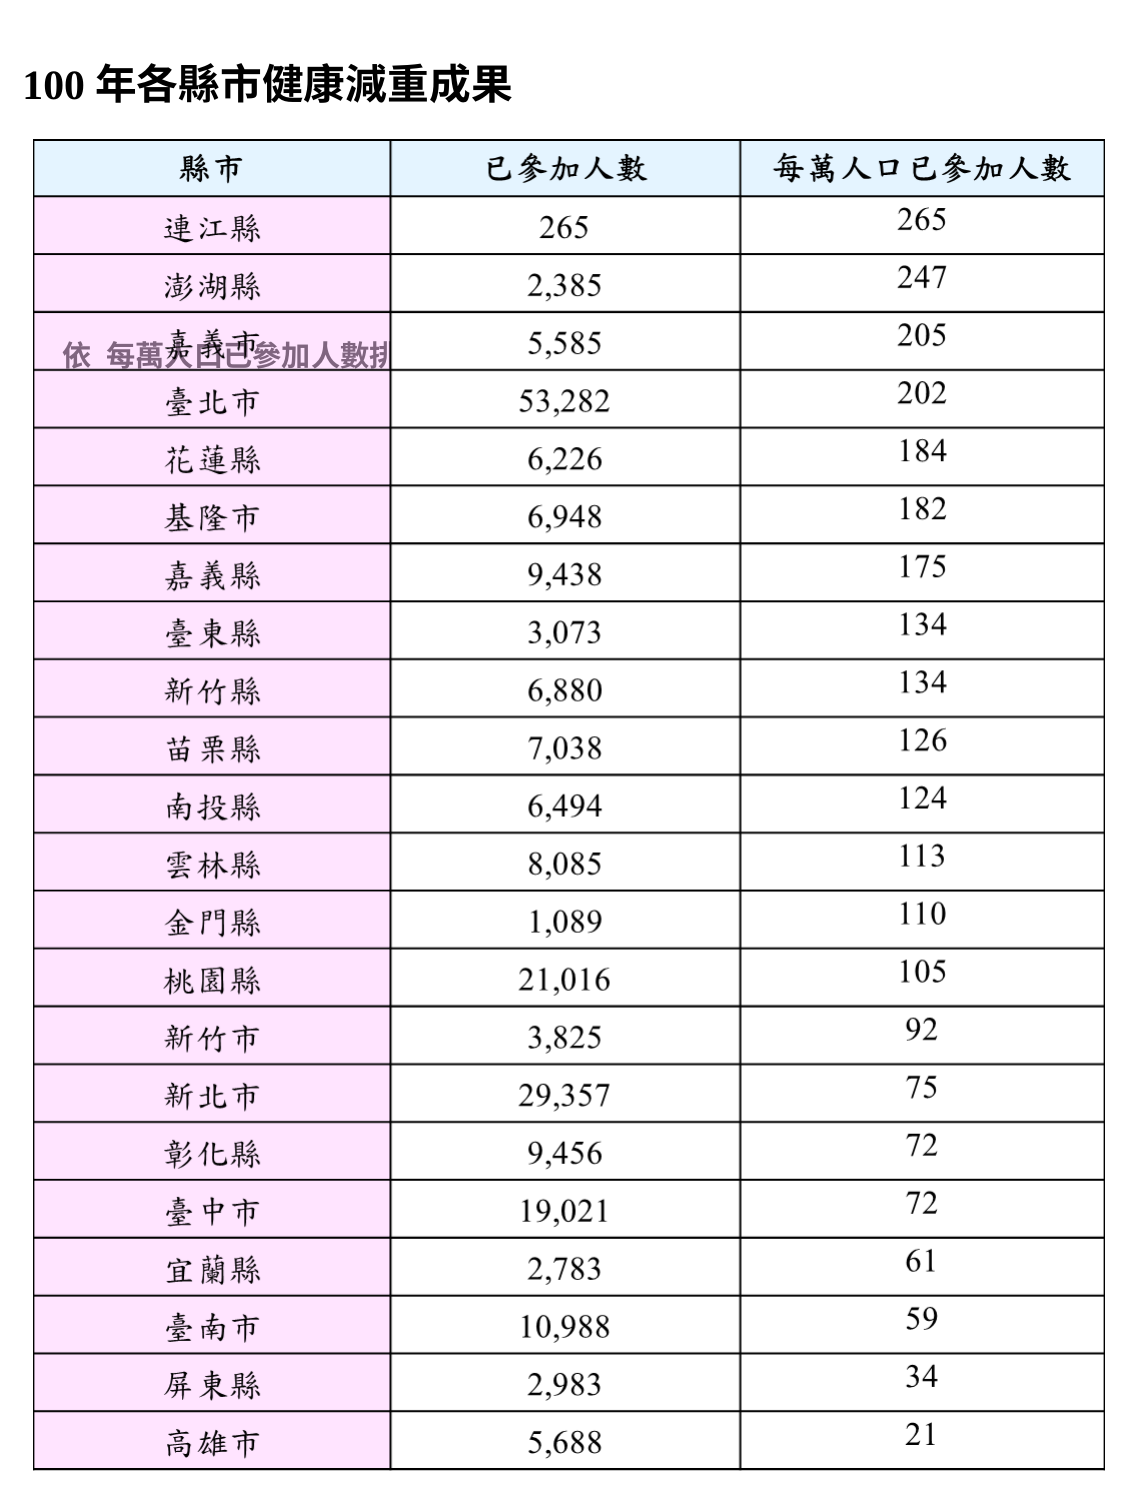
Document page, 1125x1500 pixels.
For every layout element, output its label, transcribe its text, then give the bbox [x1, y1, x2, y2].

title 100年各縣市健康減重成果 依 每萬人口已參加人數排序 統計截止日期6月30日 [0, 0, 1125, 124]
picture [33, 138, 1105, 1481]
